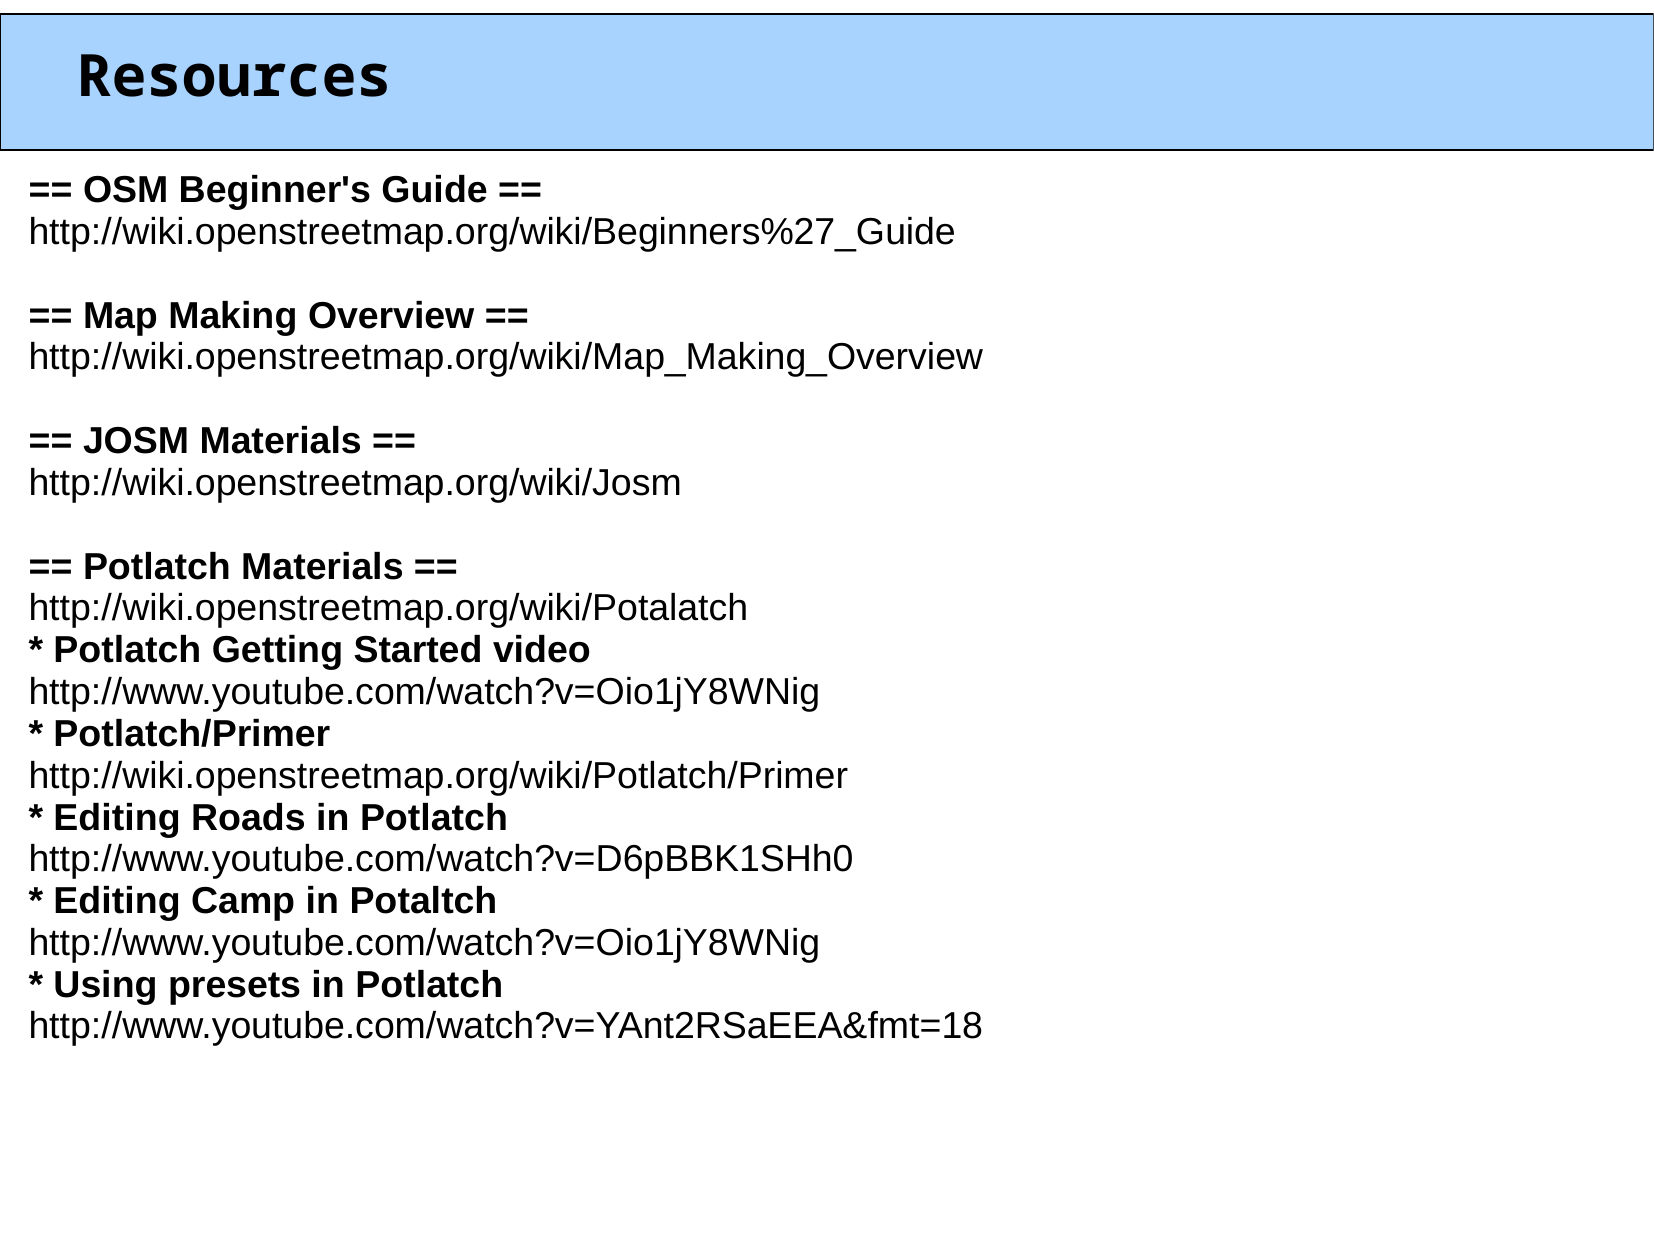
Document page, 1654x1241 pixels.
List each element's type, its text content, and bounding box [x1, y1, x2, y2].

text_box == OSM Beginner's Guide == http://wiki.openstreetmap.org/wiki/Beginners%27_Guide == Map Making Overview == http://wiki.openstreetmap.org/wiki/Map_Making_Overview == JOSM Materials == http://wiki.openstreetmap.org/wiki/Josm == Potlatch Materials == http://wiki.openstreetmap.org/wiki/Potalatch * Potlatch Getting Started video http://www.youtube.com/watch?v=Oio1jY8WNig * Potlatch/Primer http://wiki.openstreetmap.org/wiki/Potlatch/Primer * Editing Roads in Potlatch http://www.youtube.com/watch?v=D6pBBK1SHh0 * Editing Camp in Potaltch http://www.youtube.com/watch?v=Oio1jY8WNig * Using presets in Potlatch http://www.youtube.com/watch?v=YAnt2RSaEEA&fmt=18 [13, 161, 1654, 1241]
text_box Resources [76, 41, 1565, 161]
text_box [0, 14, 1654, 150]
